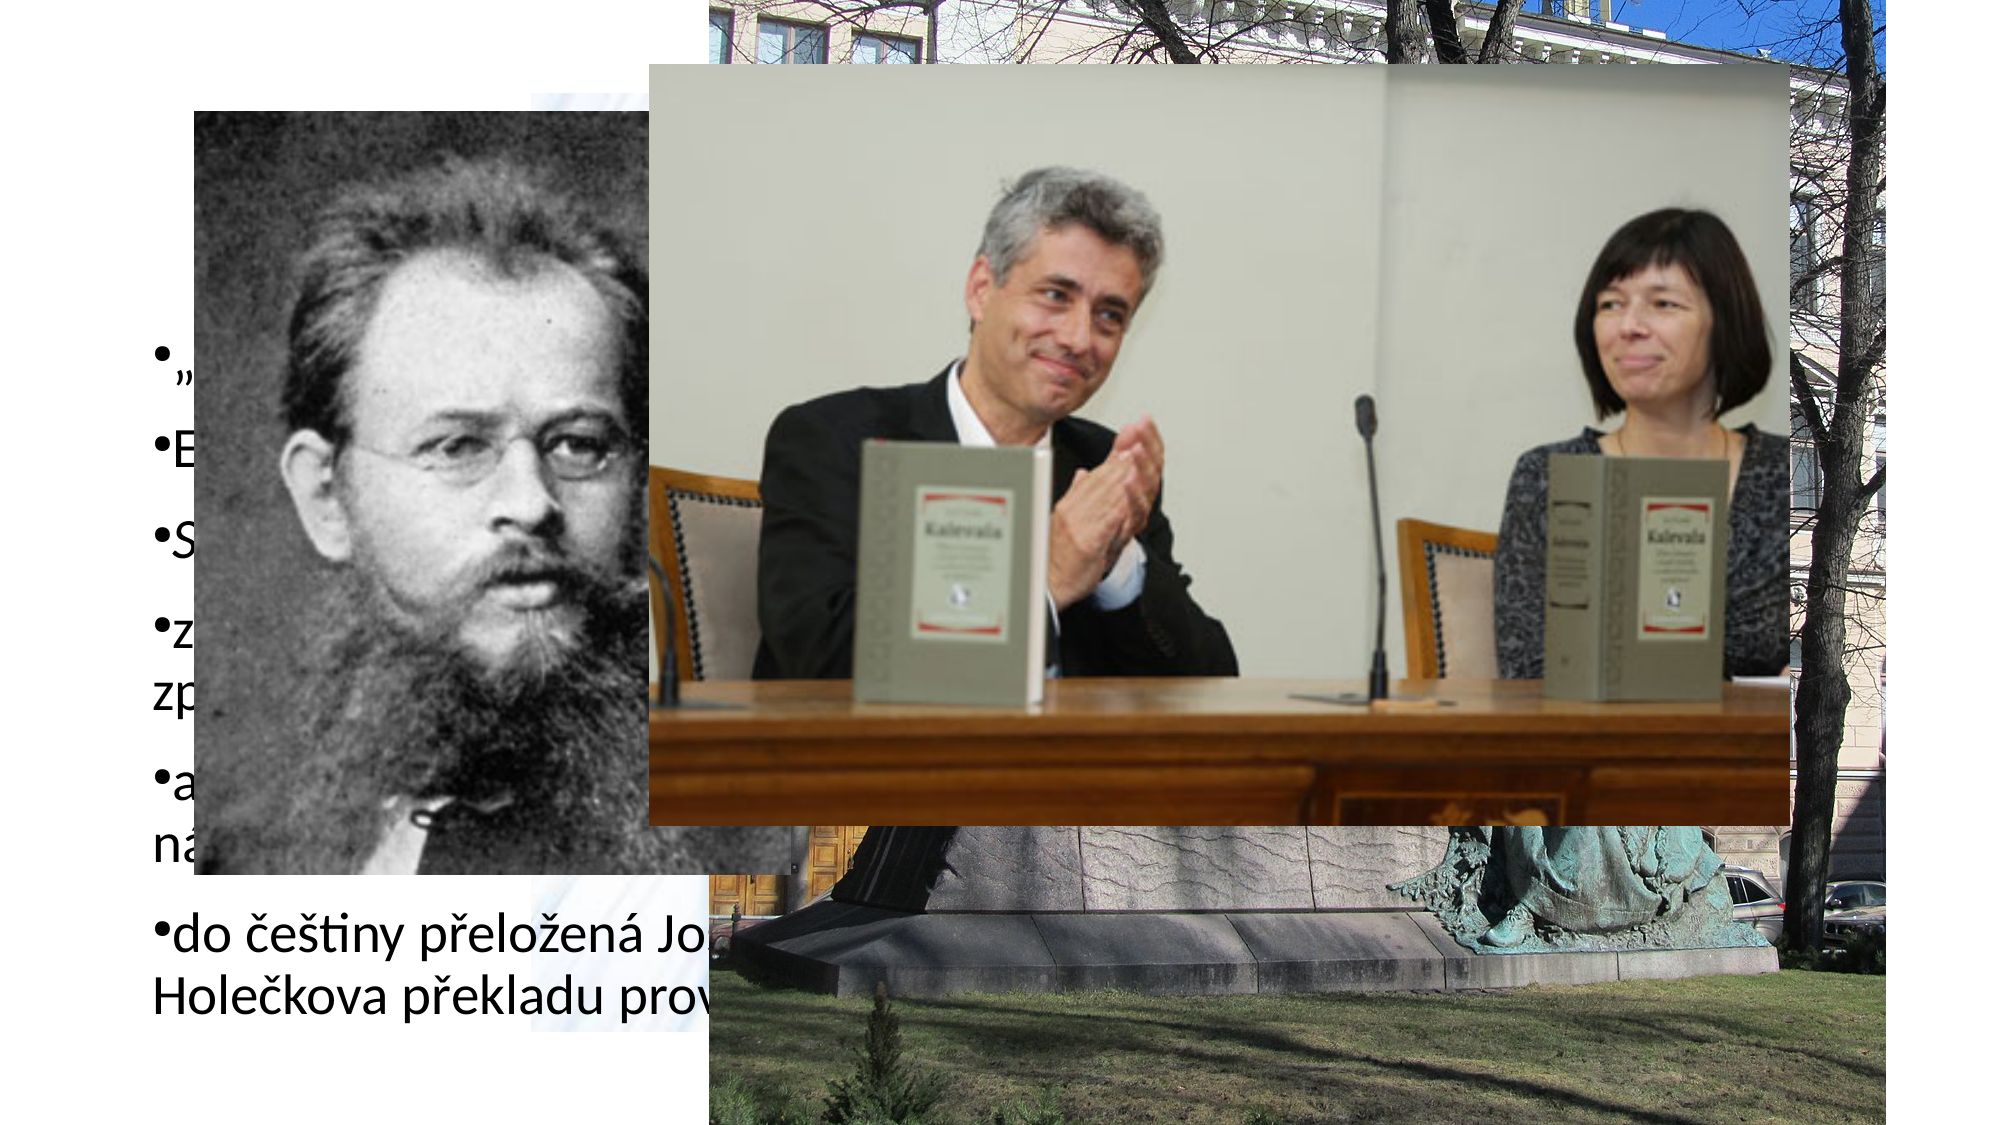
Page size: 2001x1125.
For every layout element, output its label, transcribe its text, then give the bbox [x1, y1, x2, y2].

list „finský národní epos“ (kansalliseepos) Elias Lönnrot (1802-1884) Stará Kalevala (1835) a Nová Kalevala (1849) znaky „kalevalské poezie“: čtyřstopý trochej, paralelismus, aliterace, zpívaná na monotónní melodii (+ kantele?) archaické rysy kultury typové společné pro jiné jazykově příbuzné národy (šamanismus) do češtiny přeložená Josefem Holečkem roku 1894, kritické vydání Holečkova překladu provedl Jan Čermák (2014) [137, 320, 709, 1035]
picture [194, 0, 1886, 1125]
title Kalevala – vznik a charakteristika [137, 93, 649, 312]
